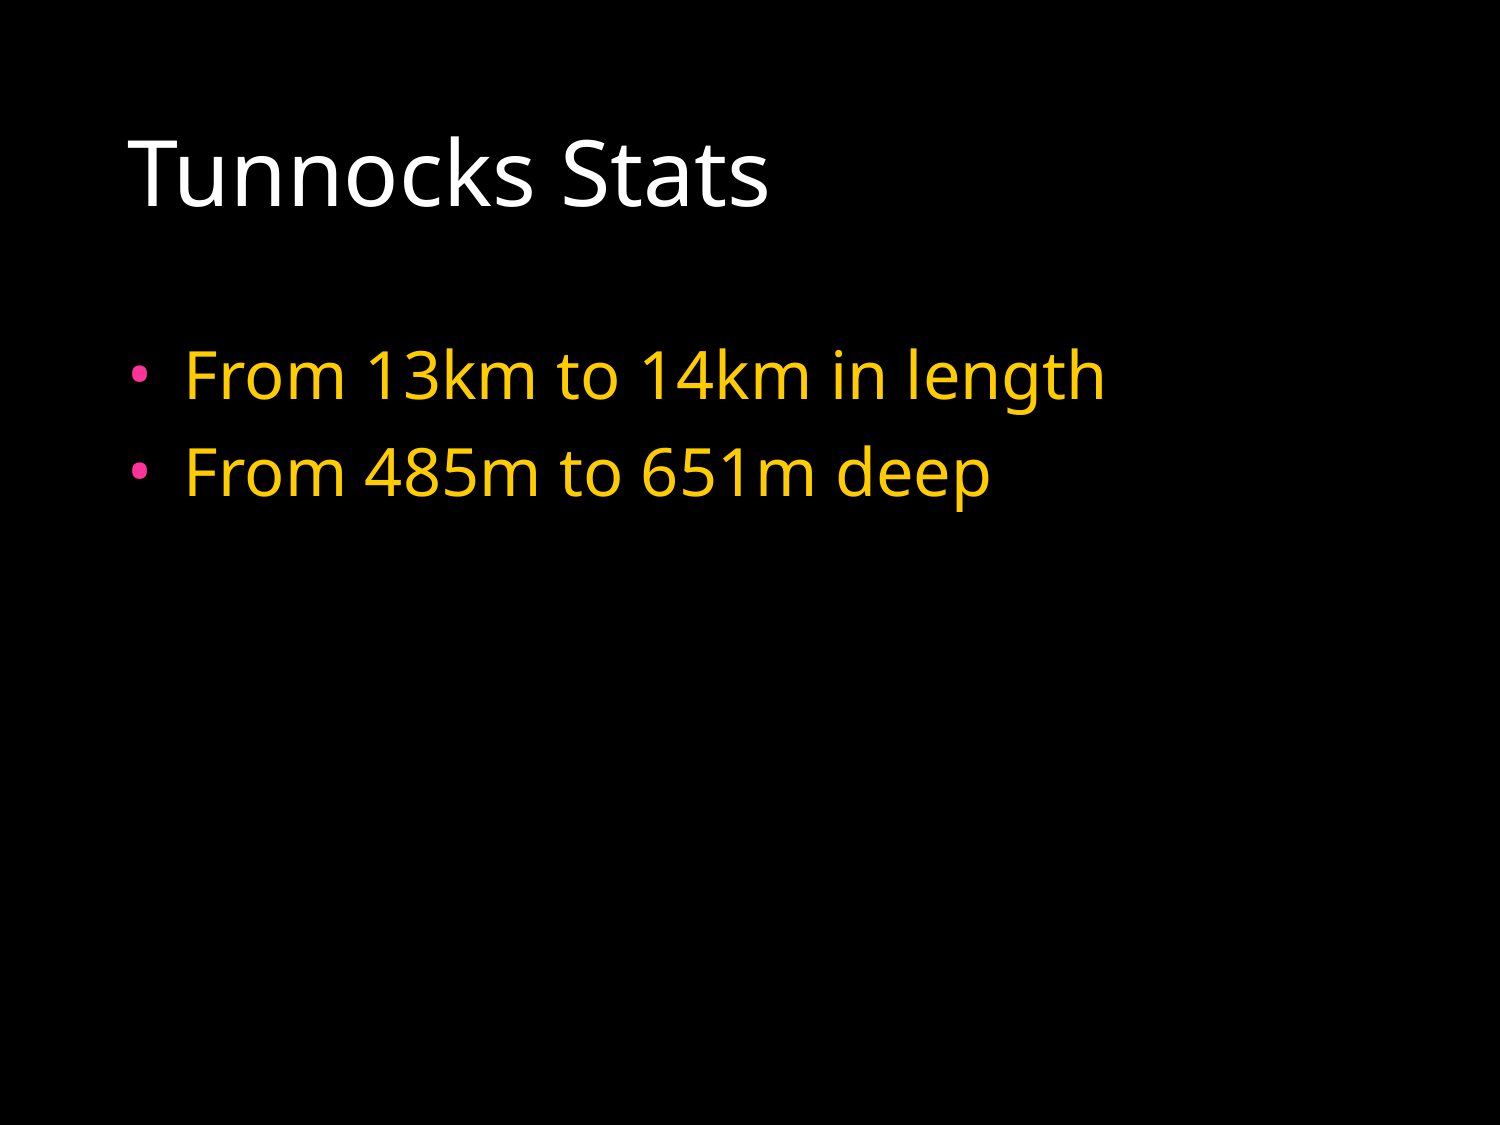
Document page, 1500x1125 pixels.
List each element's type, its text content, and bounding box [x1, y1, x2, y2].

list From 13km to 14km in length From 485m to 651m deep [112, 324, 1388, 1000]
title Tunnocks Stats [112, 49, 1388, 290]
